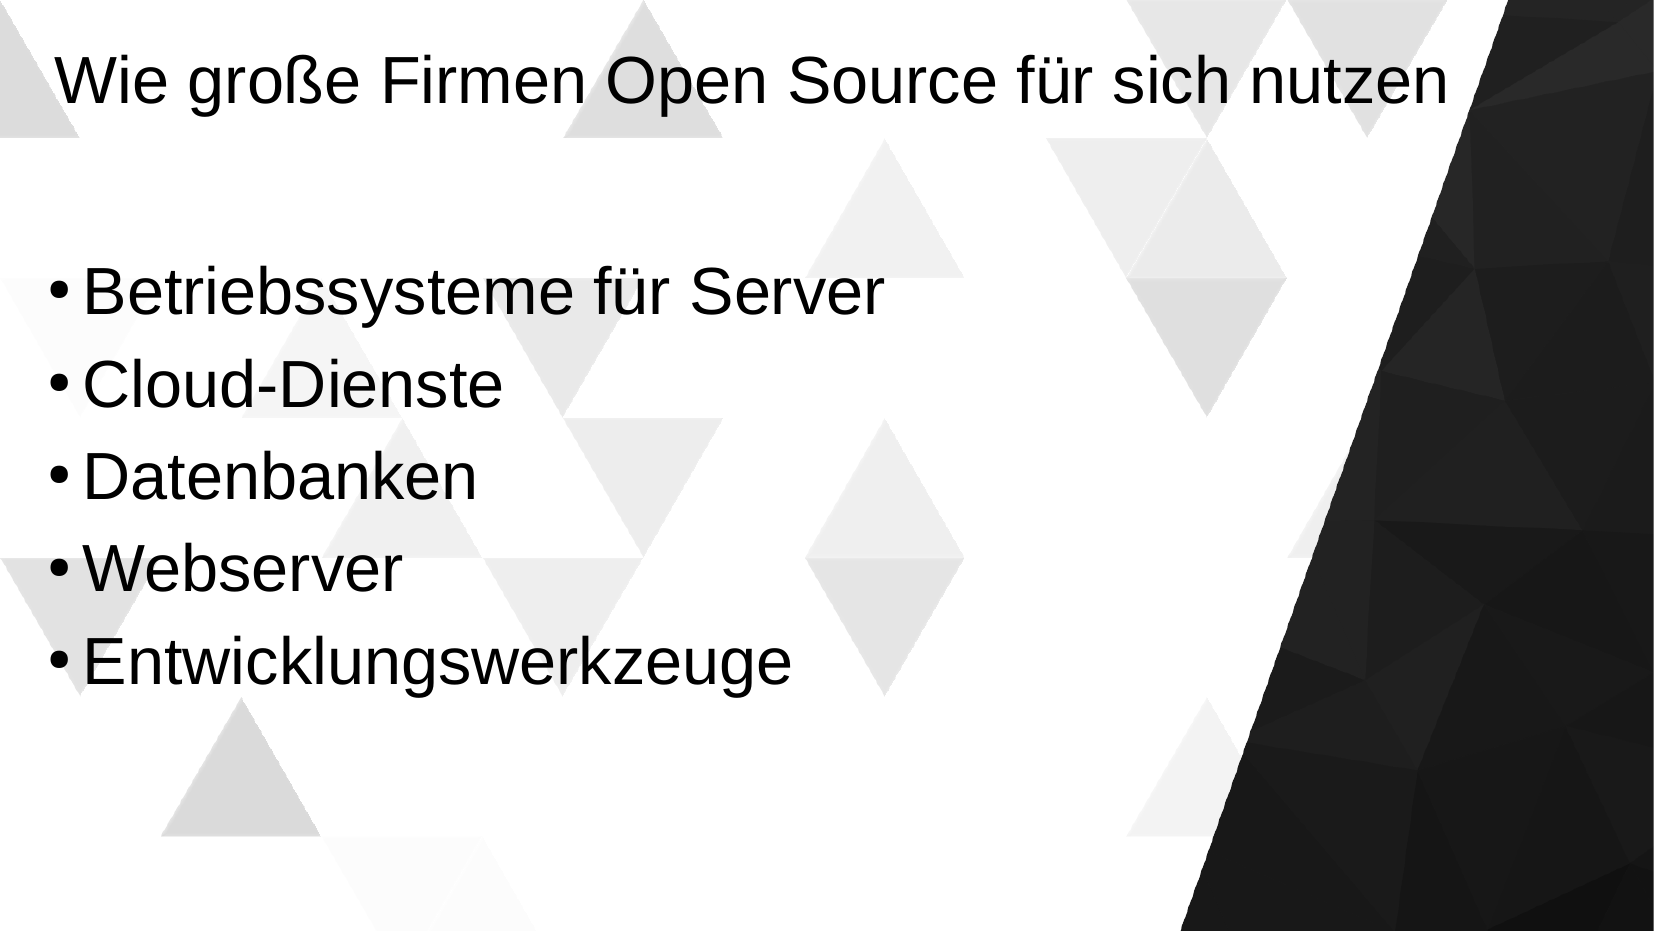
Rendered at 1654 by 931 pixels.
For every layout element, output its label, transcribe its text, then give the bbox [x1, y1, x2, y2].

subtitle Betriebssysteme für Server Cloud-Dienste Datenbanken Webserver Entwicklungswerkzeuge [47, 206, 1536, 747]
title Wie große Firmen Open Source für sich nutzen [0, 0, 1565, 162]
picture [0, 0, 1654, 931]
